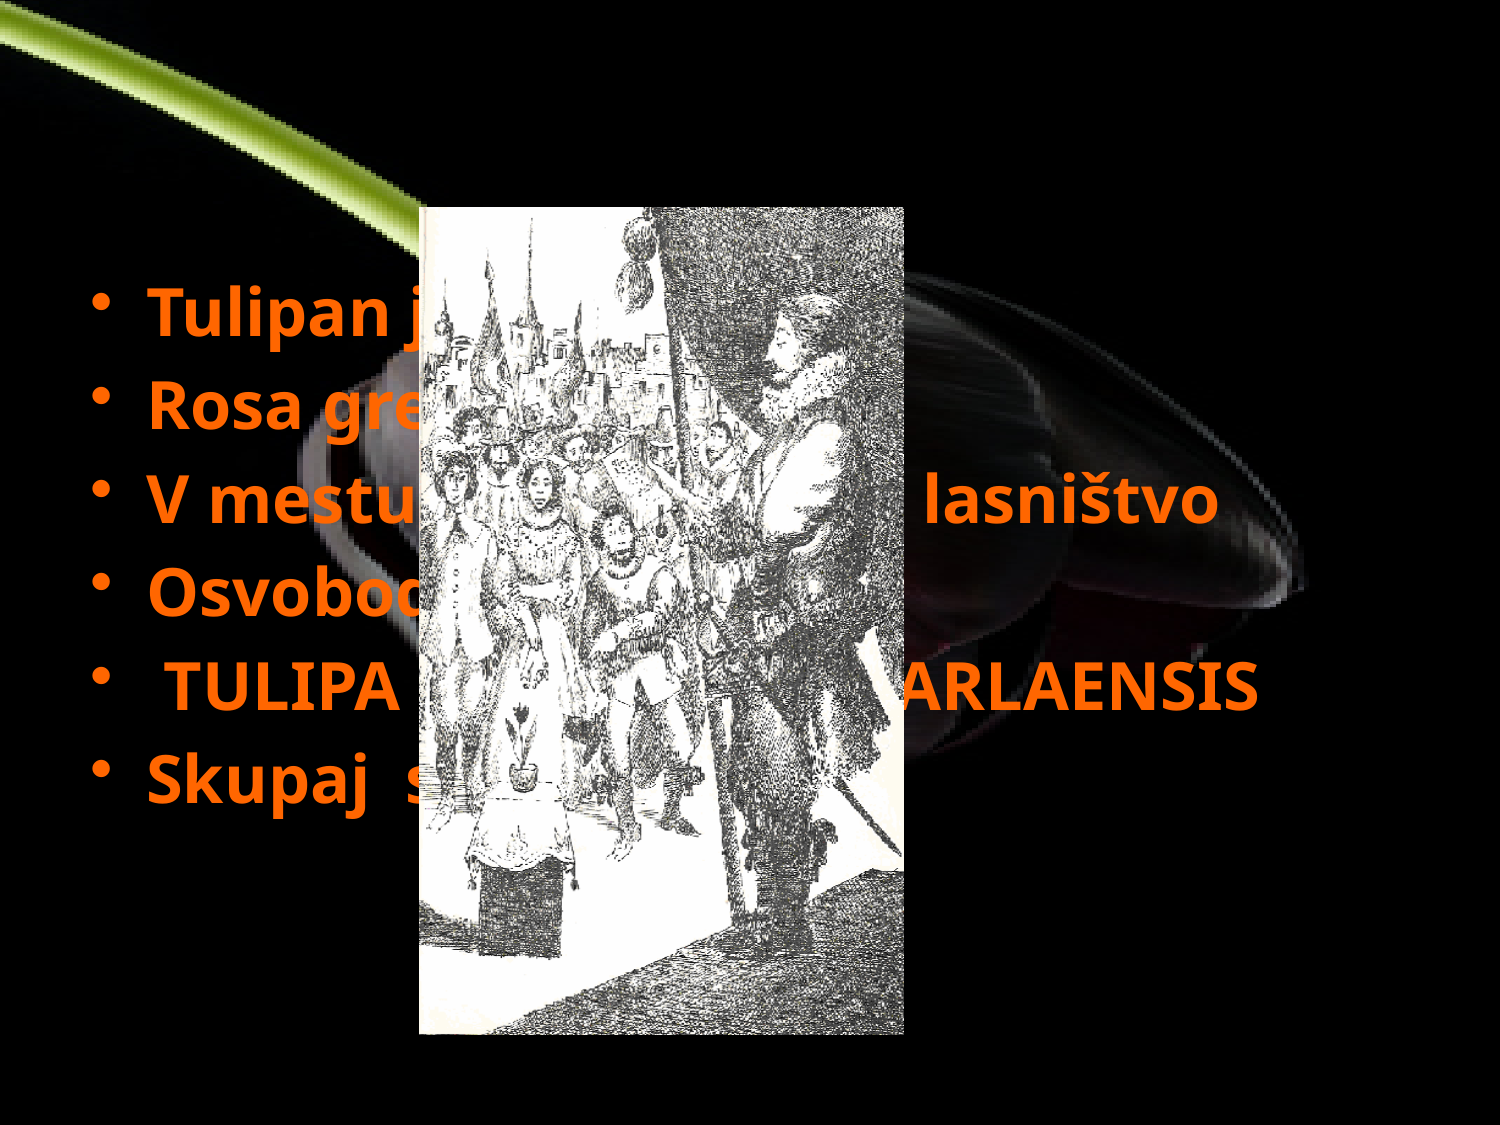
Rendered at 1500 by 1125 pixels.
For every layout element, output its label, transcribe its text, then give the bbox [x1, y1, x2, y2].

picture [0, 0, 1500, 1125]
list Tulipan je ukraden Rosa gre za tatom V mestu cvetlic dokaže lasništvo Osvobodi Corneliusa TULIPA NIGRA ROSA BARLAENSIS Skupaj srečno zaživita [904, 262, 1425, 1005]
list Tulipan je ukraden Rosa gre za tatom V mestu cvetlic dokaže lasništvo Osvobodi Corneliusa TULIPA NIGRA ROSA BARLAENSIS Skupaj srečno zaživita [75, 262, 419, 1005]
